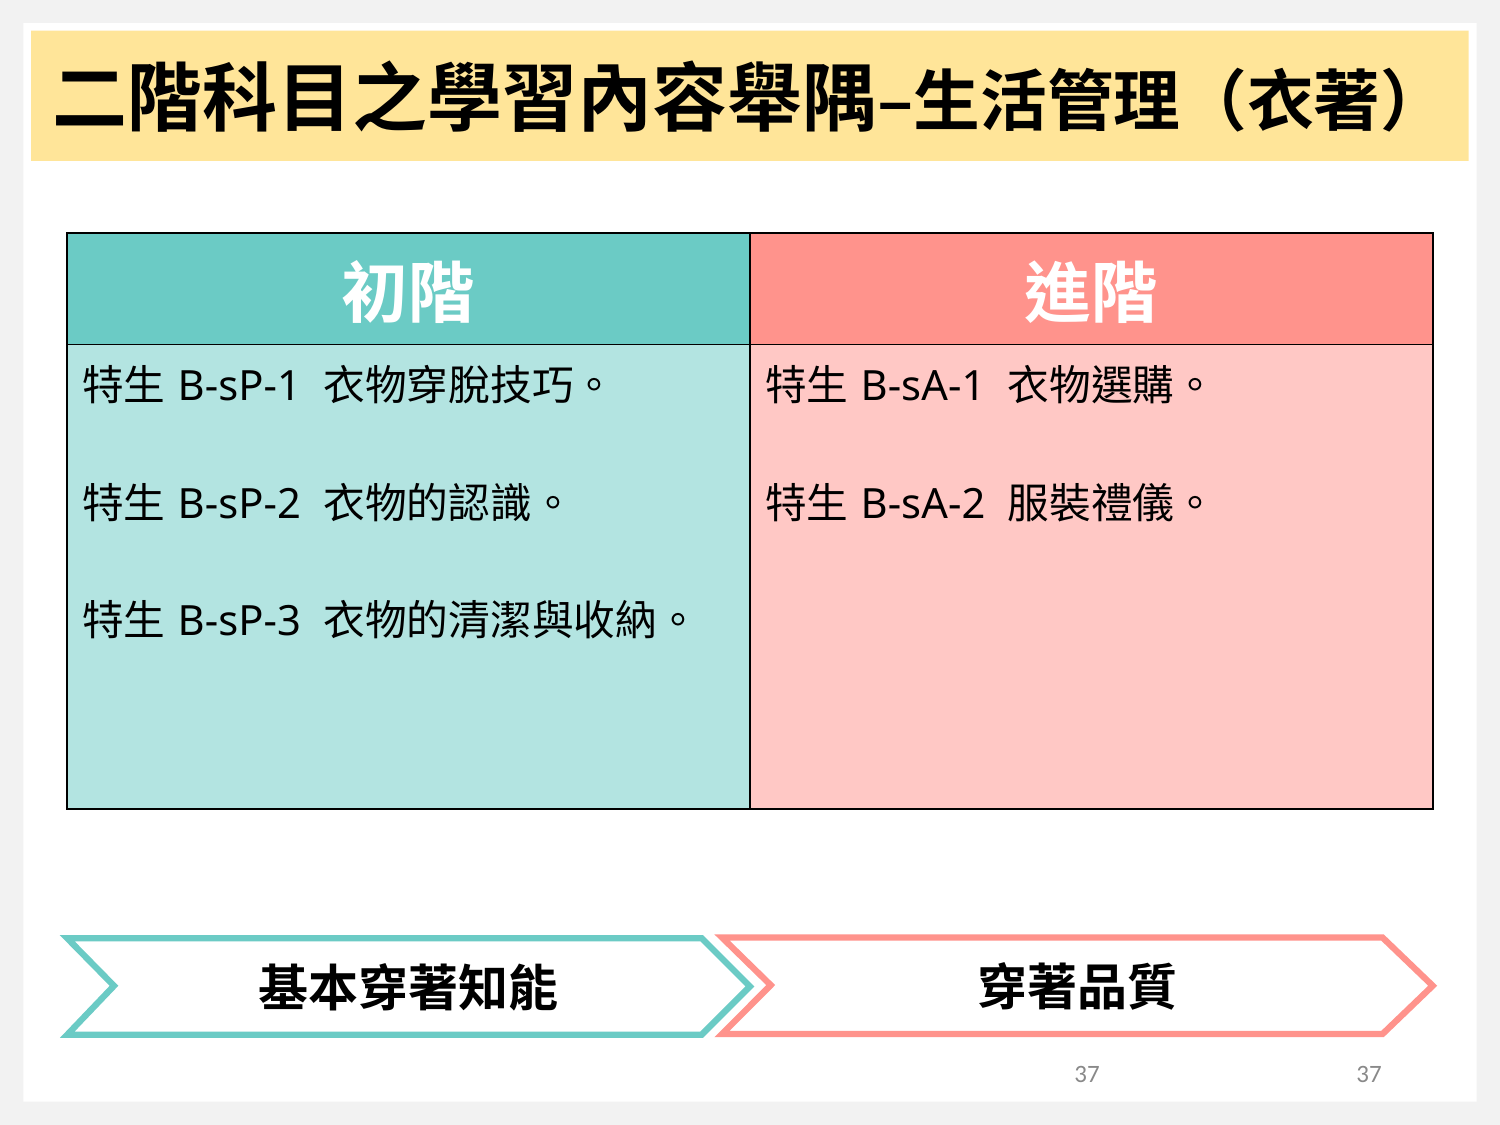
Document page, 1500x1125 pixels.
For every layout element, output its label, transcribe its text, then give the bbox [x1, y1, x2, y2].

table_cell 特生B-sP-1 衣物穿脫技巧。 特生B-sP-2 衣物的認識。 特生B-sP-3 衣物的清潔與收納。 [68, 345, 749, 808]
text_box 基本穿著知能 [67, 938, 750, 1035]
slide_number <編號> [1059, 1042, 1397, 1103]
table_cell 特生B-sA-1 衣物選購。 特生B-sA-2 服裝禮儀。 [751, 345, 1432, 808]
table_header 初階 [68, 234, 749, 344]
table_header 進階 [751, 234, 1432, 344]
text_box 二階科目之學習內容舉隅–生活管理（衣著） [31, 30, 1469, 161]
text_box 穿著品質 [721, 937, 1433, 1035]
